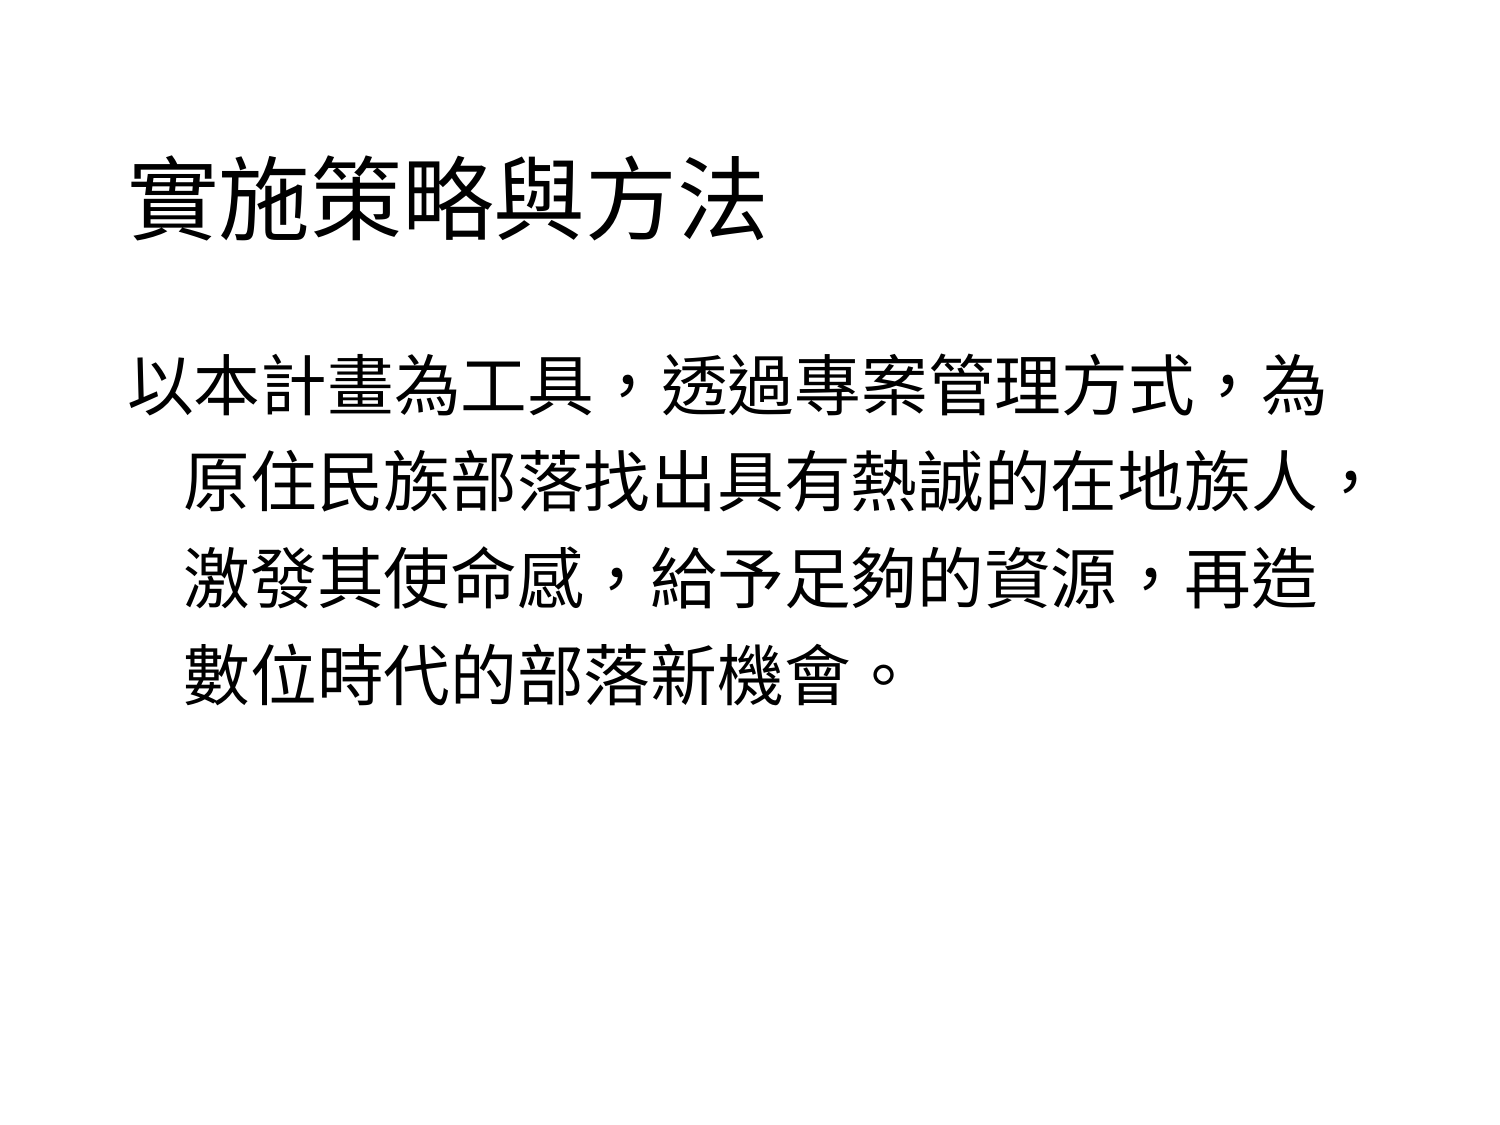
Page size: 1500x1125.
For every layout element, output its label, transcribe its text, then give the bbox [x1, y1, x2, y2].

title 實施策略與方法 [112, 99, 1388, 288]
list 以本計畫為工具，透過專案管理方式，為原住民族部落找出具有熱誠的在地族人，激發其使命感，給予足夠的資源，再造數位時代的部落新機會。 [112, 324, 1388, 1001]
